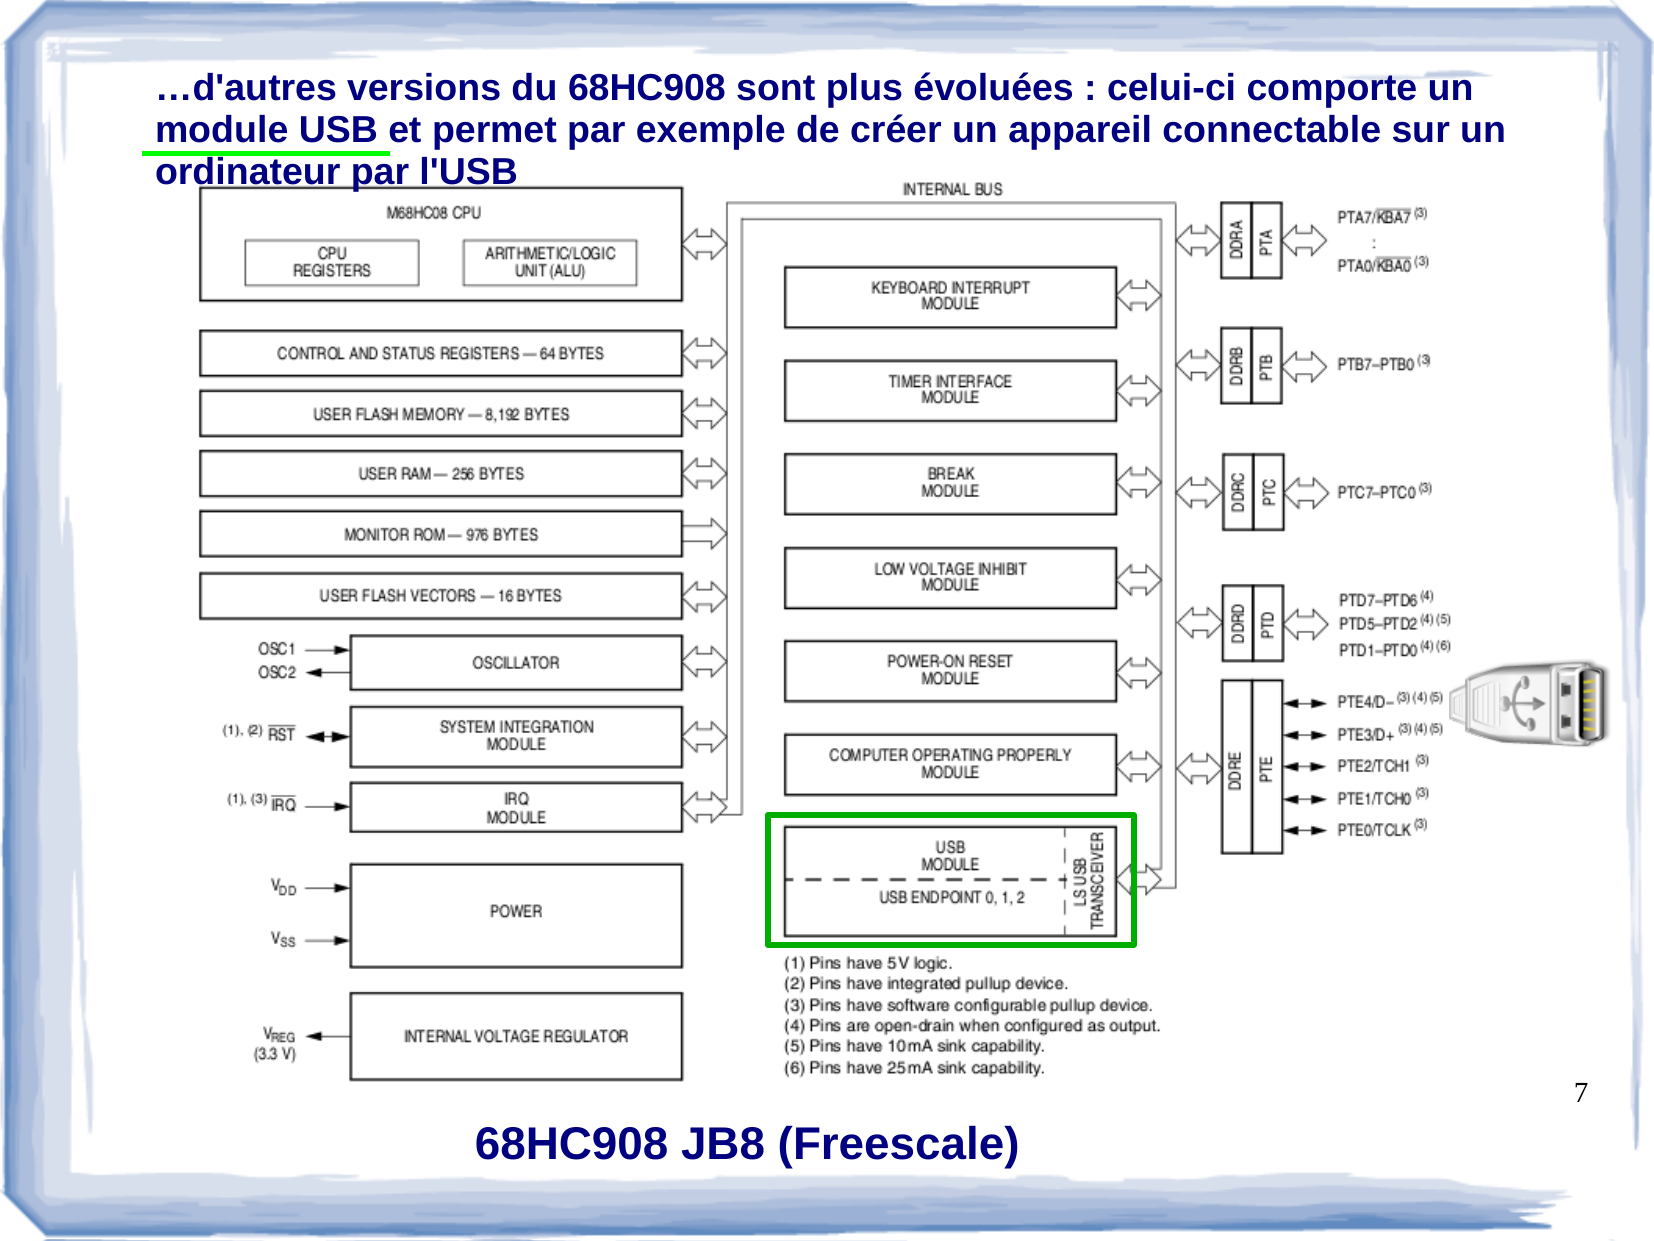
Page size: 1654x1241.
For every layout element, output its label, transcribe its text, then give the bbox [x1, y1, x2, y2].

text_box …d'autres versions du 68HC908 sont plus évoluées : celui-ci comporte un module USB et permet par exemple de créer un appareil connectable sur un ordinateur par l'USB [140, 59, 1583, 200]
picture [0, 0, 1654, 1241]
text_box 68HC908 JB8 (Freescale) [342, 1110, 1300, 1177]
